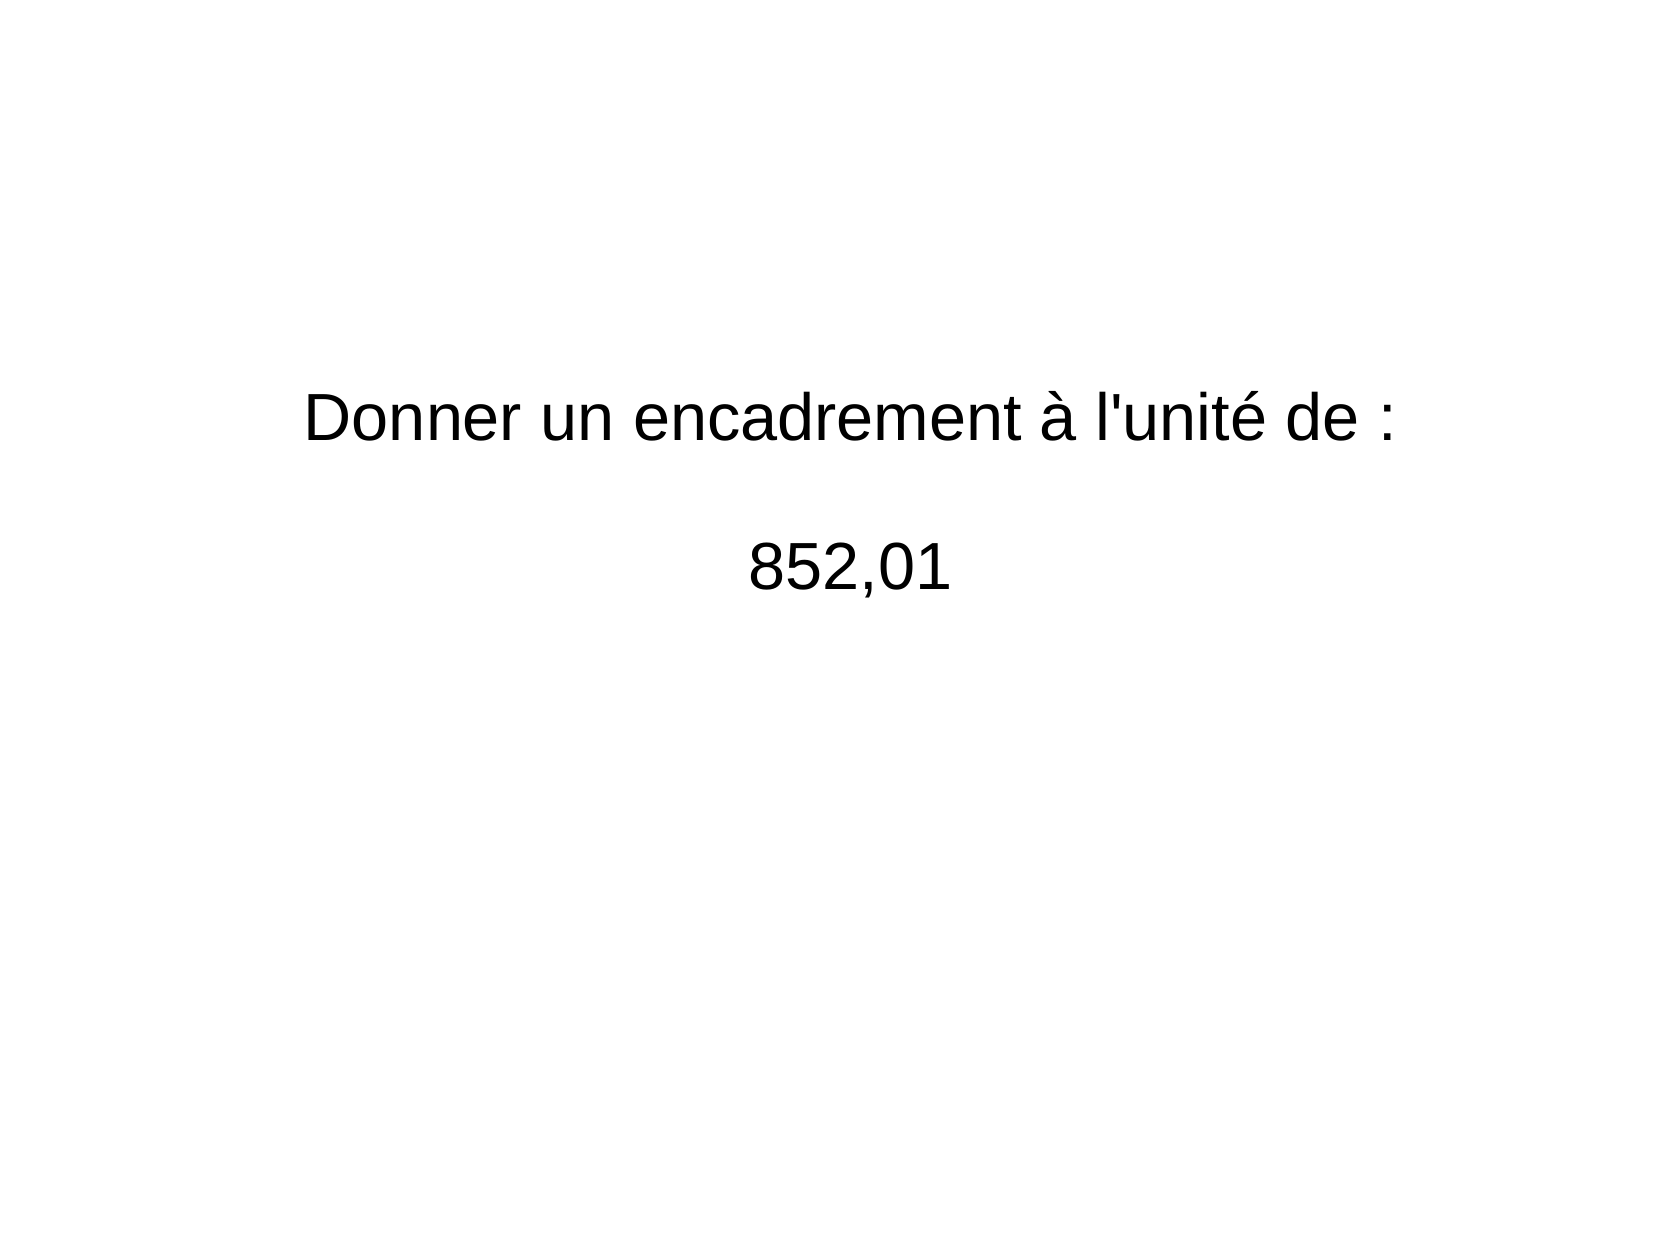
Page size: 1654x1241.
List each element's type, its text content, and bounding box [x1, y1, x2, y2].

subtitle Donner un encadrement à l'unité de : 852,01 [106, 82, 1595, 902]
